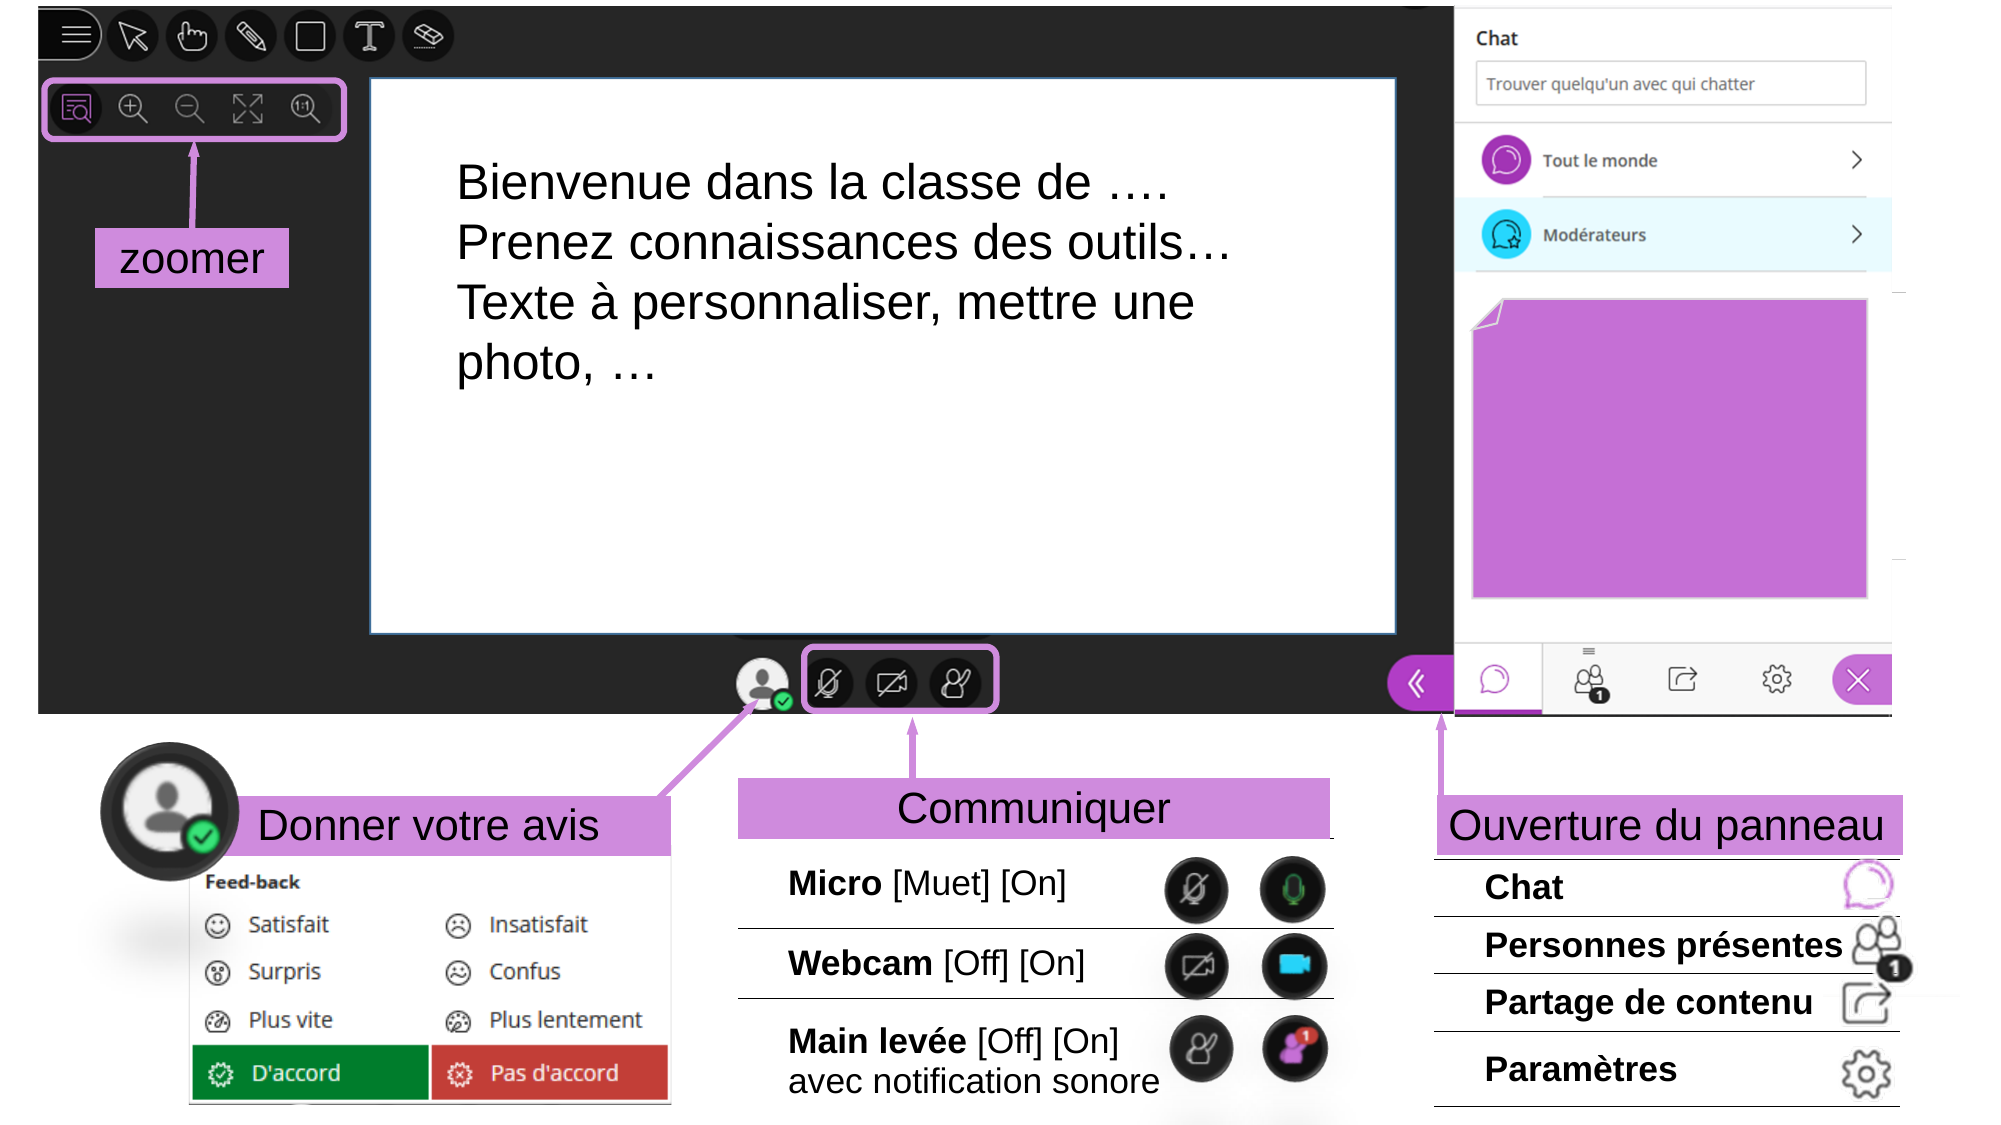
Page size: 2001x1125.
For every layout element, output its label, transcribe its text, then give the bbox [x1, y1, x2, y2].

table_header Micro [Muet] [On] [738, 839, 1334, 928]
table_cell Webcam [Off] [On] [738, 929, 1106, 998]
picture [37, 5, 1906, 717]
picture [50, 740, 672, 1105]
text_box Bienvenue dans la classe de …. Prenez connaissances des outils… Texte à personnaliser, mettre une photo, … [441, 141, 1340, 397]
picture [1801, 833, 1960, 1125]
table_cell Partage de contenu [1434, 974, 1801, 1031]
text_box zoomer [95, 228, 289, 288]
table_cell Paramètres [1434, 1032, 1808, 1106]
table_cell Main levée [Off] [On] avec notification sonore [738, 999, 1106, 1125]
table_header Chat [1434, 860, 1810, 916]
text_box Donner votre avis [290, 796, 671, 856]
picture [1106, 854, 1386, 1125]
text_box Ouverture du panneau [1437, 795, 1903, 855]
table_cell Personnes présentes [1434, 917, 1823, 973]
text_box [1472, 298, 1868, 599]
text_box Communiquer [738, 778, 1330, 839]
